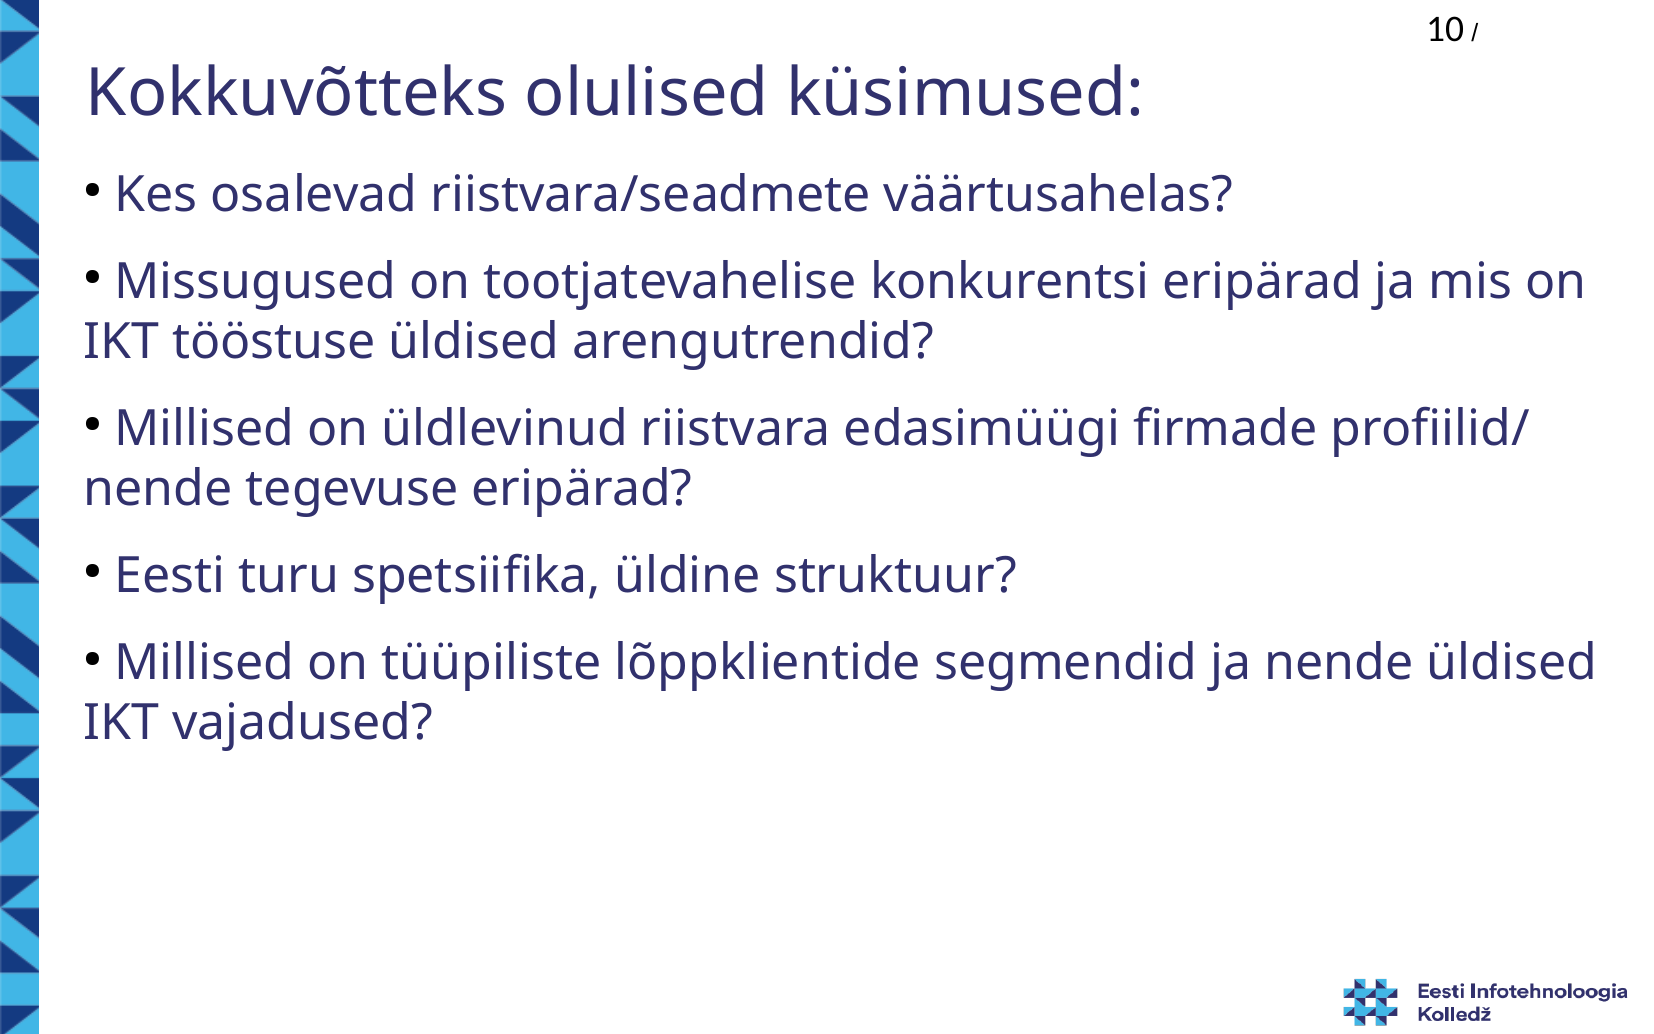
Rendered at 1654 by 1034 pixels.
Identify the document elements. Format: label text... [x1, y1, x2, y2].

title Kokkuvõtteks olulised küsimused: [70, 41, 1630, 130]
list Kes osalevad riistvara/seadmete väärtusahelas? Missugused on tootjatevahelise konkurentsi eripärad ja mis on IKT tööstuse üldised arengutrendid? Millised on üldlevinud riistvara edasimüügi firmade profiilid/ nende tegevuse eripärad? Eesti turu spetsiifika, üldine struktuur? Millised on tüüpiliste lõppklientide segmendid ja nende üldised IKT vajadused? [68, 153, 1630, 957]
